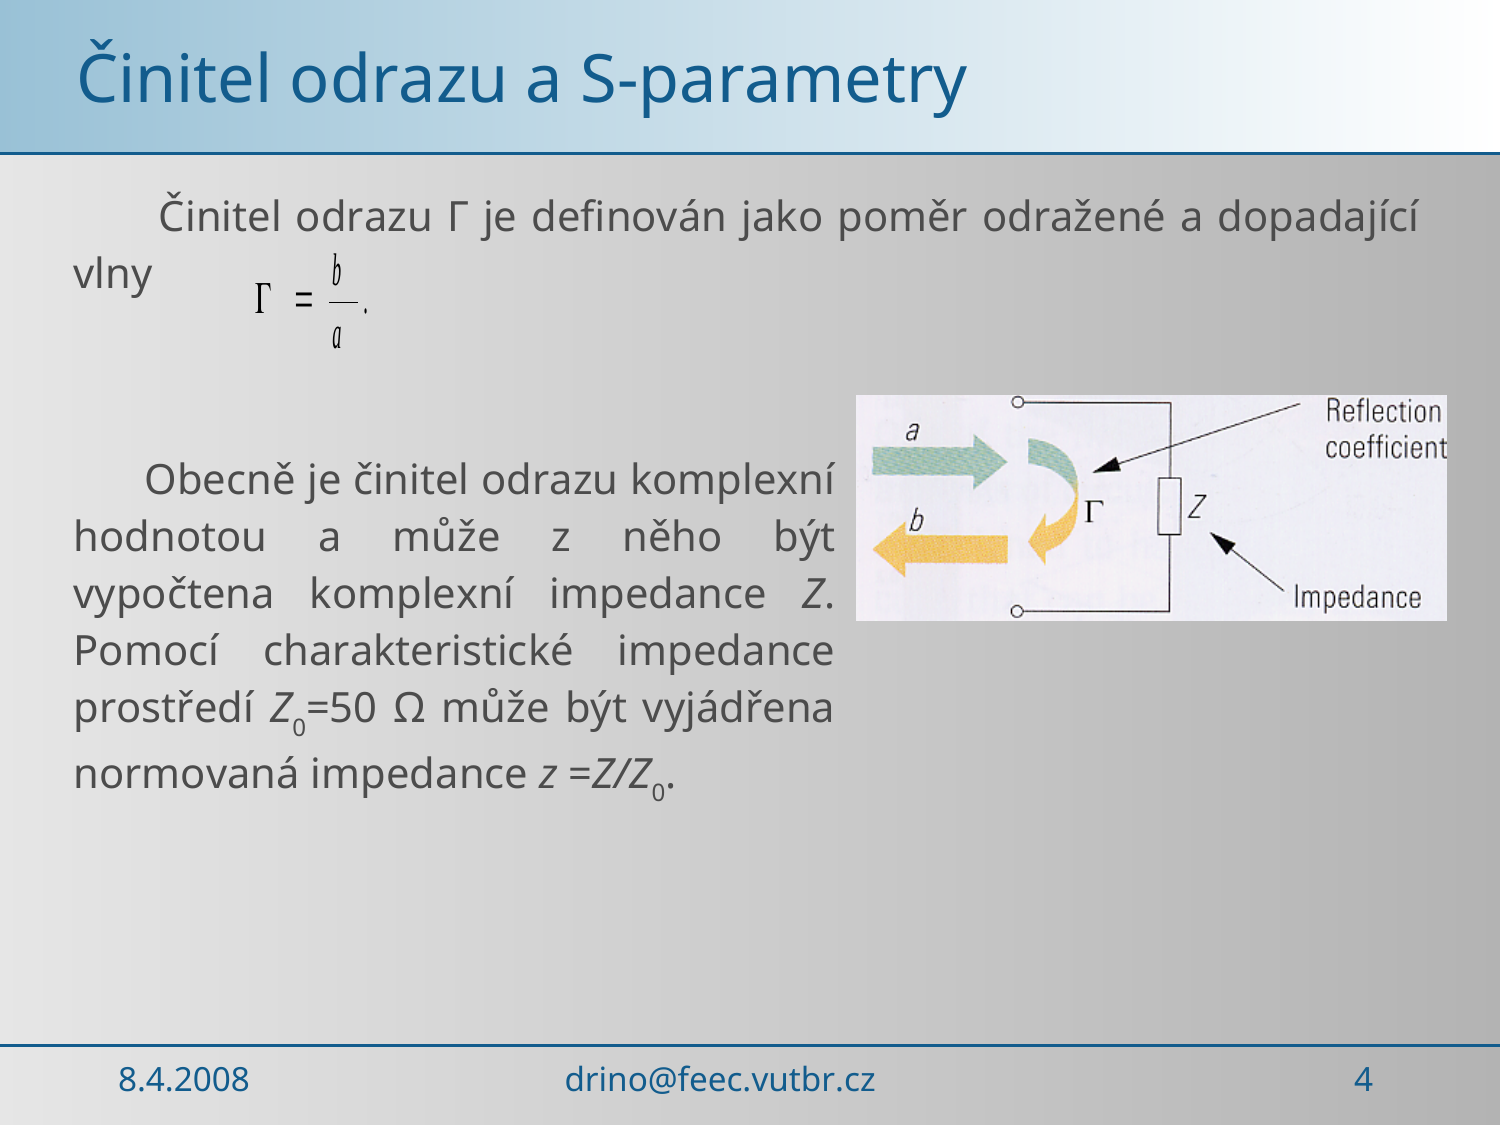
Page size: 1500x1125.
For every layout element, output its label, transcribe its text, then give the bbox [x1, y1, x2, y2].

text_box Činitel odrazu Γ je definován jako poměr odražené a dopadající vlny Obecně je činitel odrazu komplexní hodnotou a může z něho být vypočtena komplexní impedance Z. Pomocí charakteristické impedance prostředí Z0=50 Ω může být vyjádřena normovaná impedance z =Z/Z0. [59, 178, 1442, 817]
picture [248, 241, 382, 360]
picture [856, 395, 1447, 621]
text_box 8.4.2008 [103, 1049, 432, 1125]
text_box <číslo> [1075, 1049, 1388, 1125]
text_box drino@feec.vutbr.cz [454, 1049, 987, 1125]
title Činitel odrazu a S-parametry [0, 0, 1500, 152]
